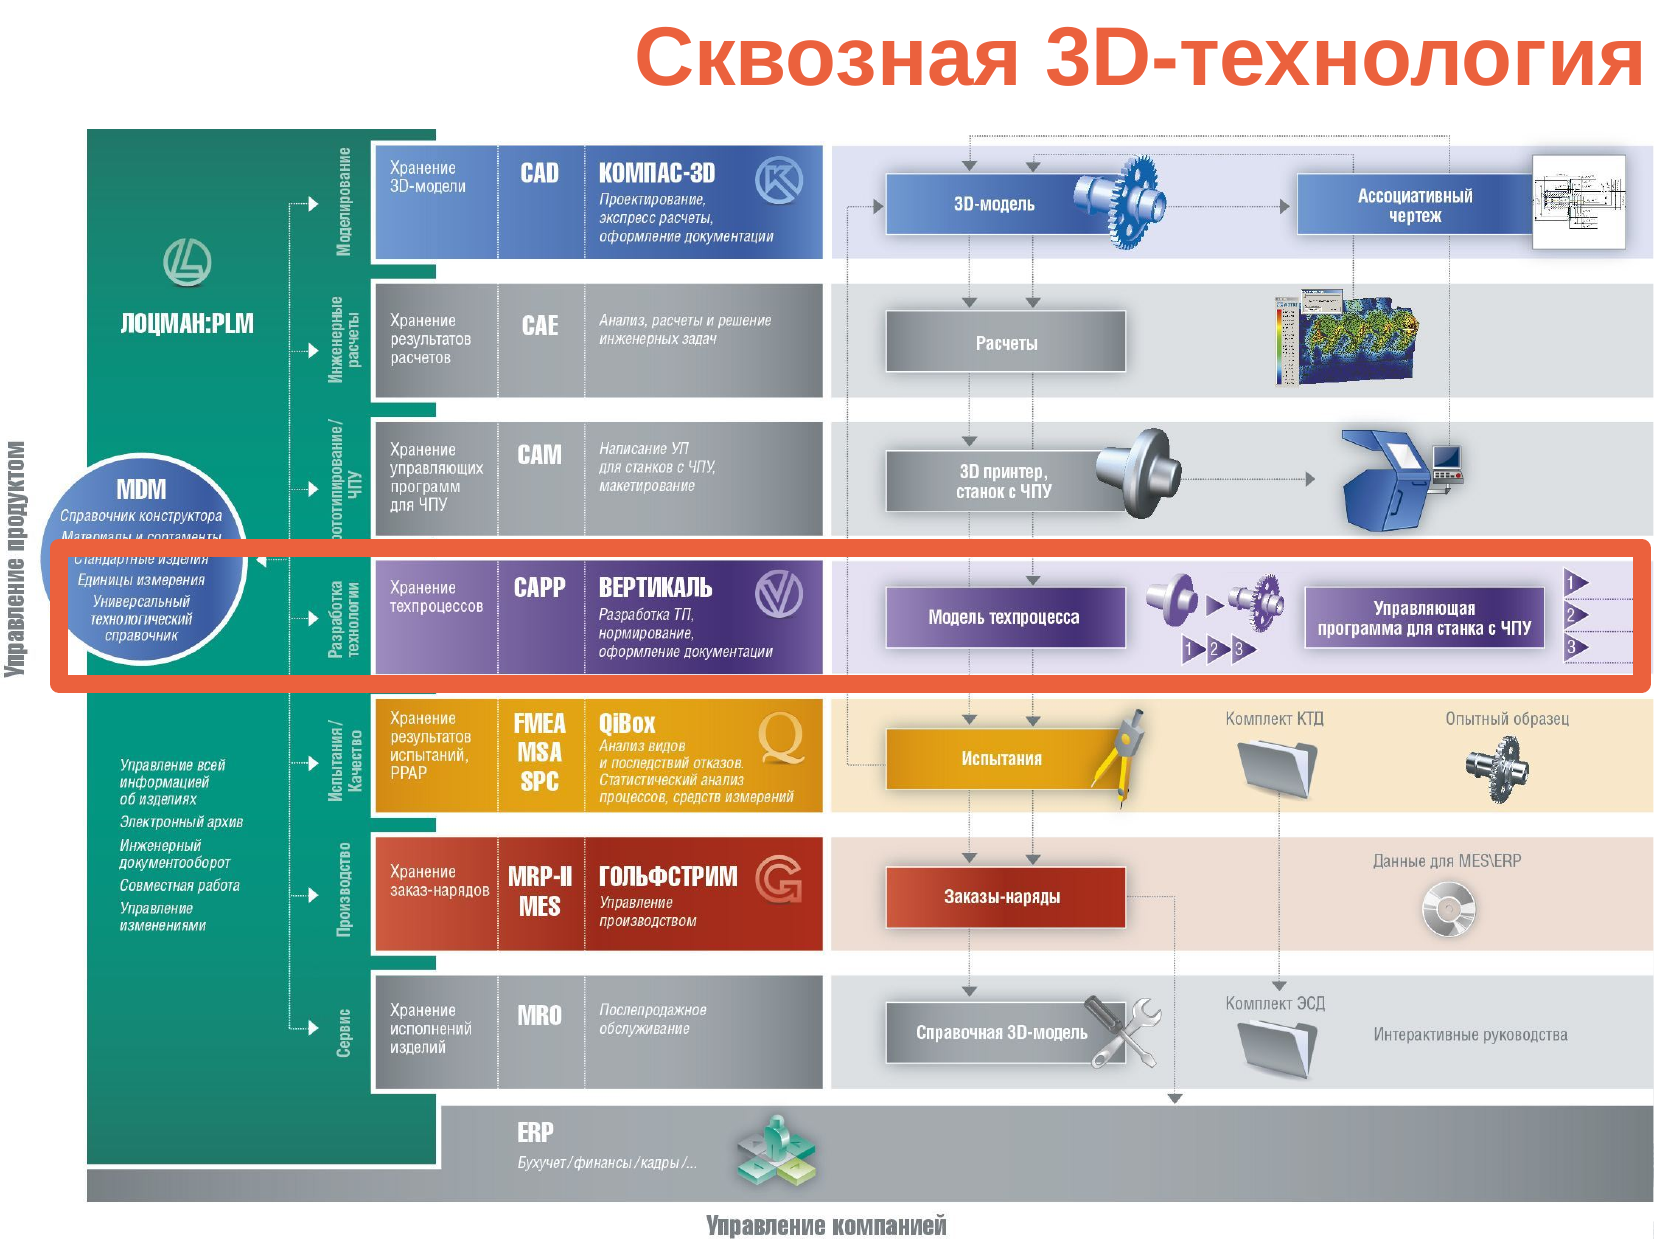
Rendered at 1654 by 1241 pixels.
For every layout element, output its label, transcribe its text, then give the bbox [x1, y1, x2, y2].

title Сквозная 3D-технология [159, 8, 1648, 107]
picture [0, 0, 1654, 1240]
